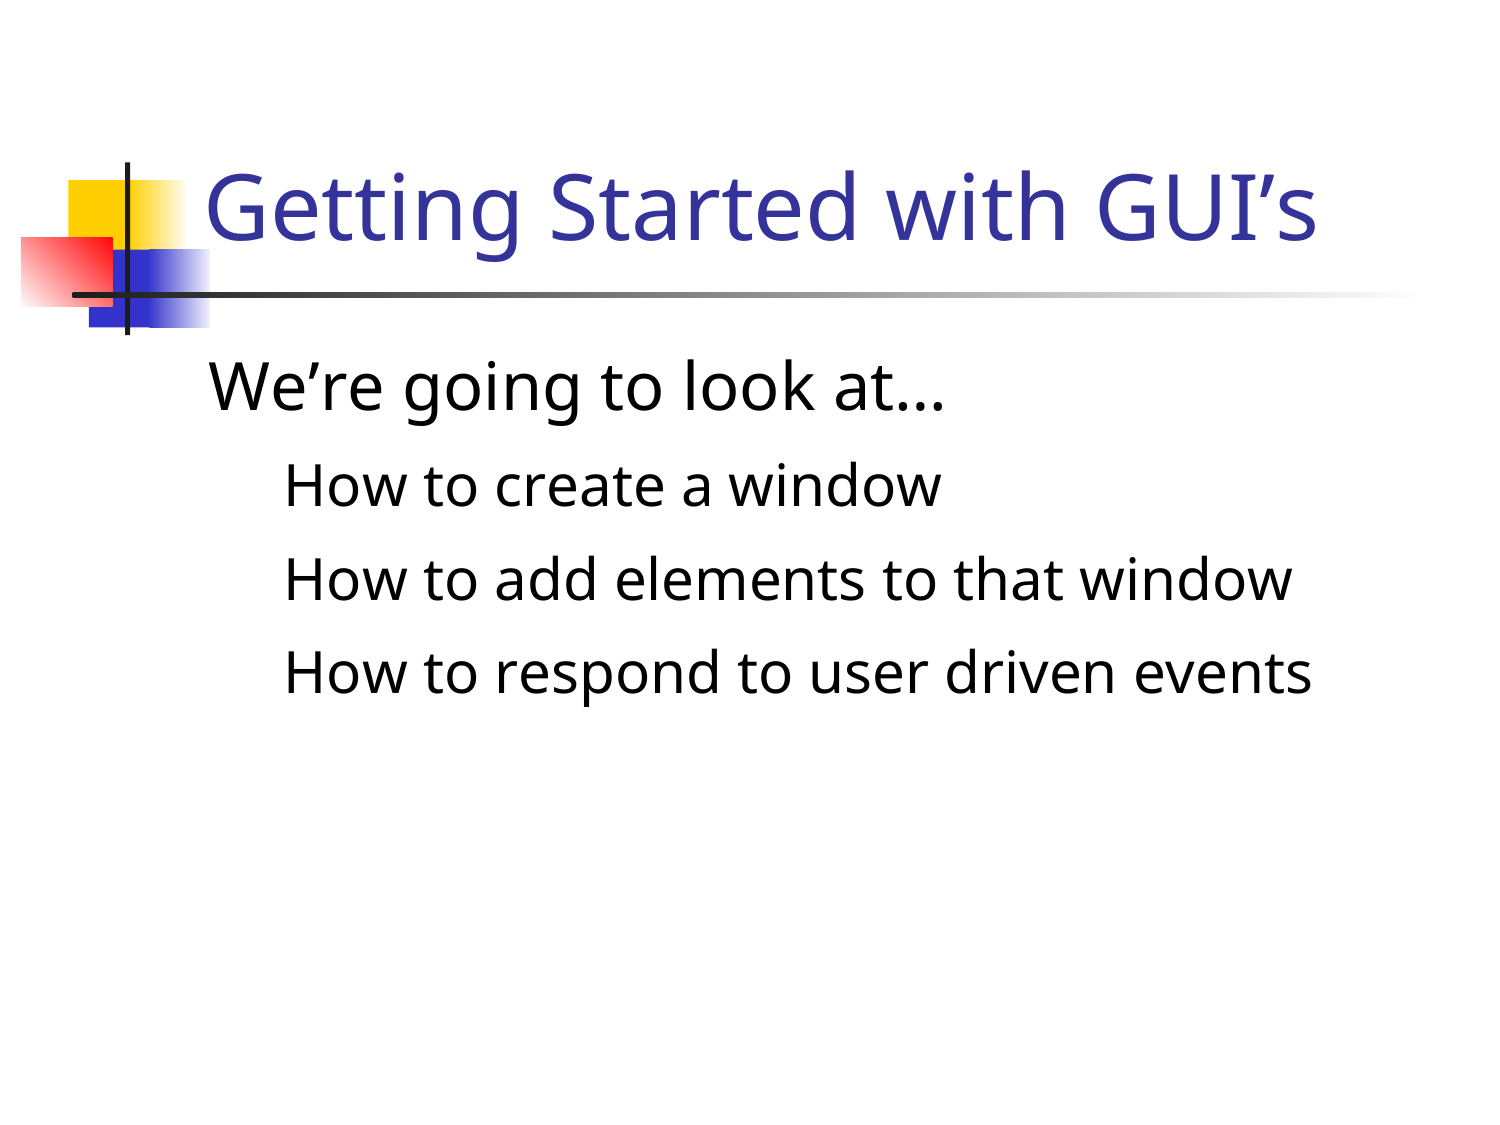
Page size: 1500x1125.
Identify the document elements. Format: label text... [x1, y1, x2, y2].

list We’re going to look at… How to create a window How to add elements to that window How to respond to user driven events [193, 331, 1469, 1007]
title Getting Started with GUI’s [188, 35, 1468, 276]
